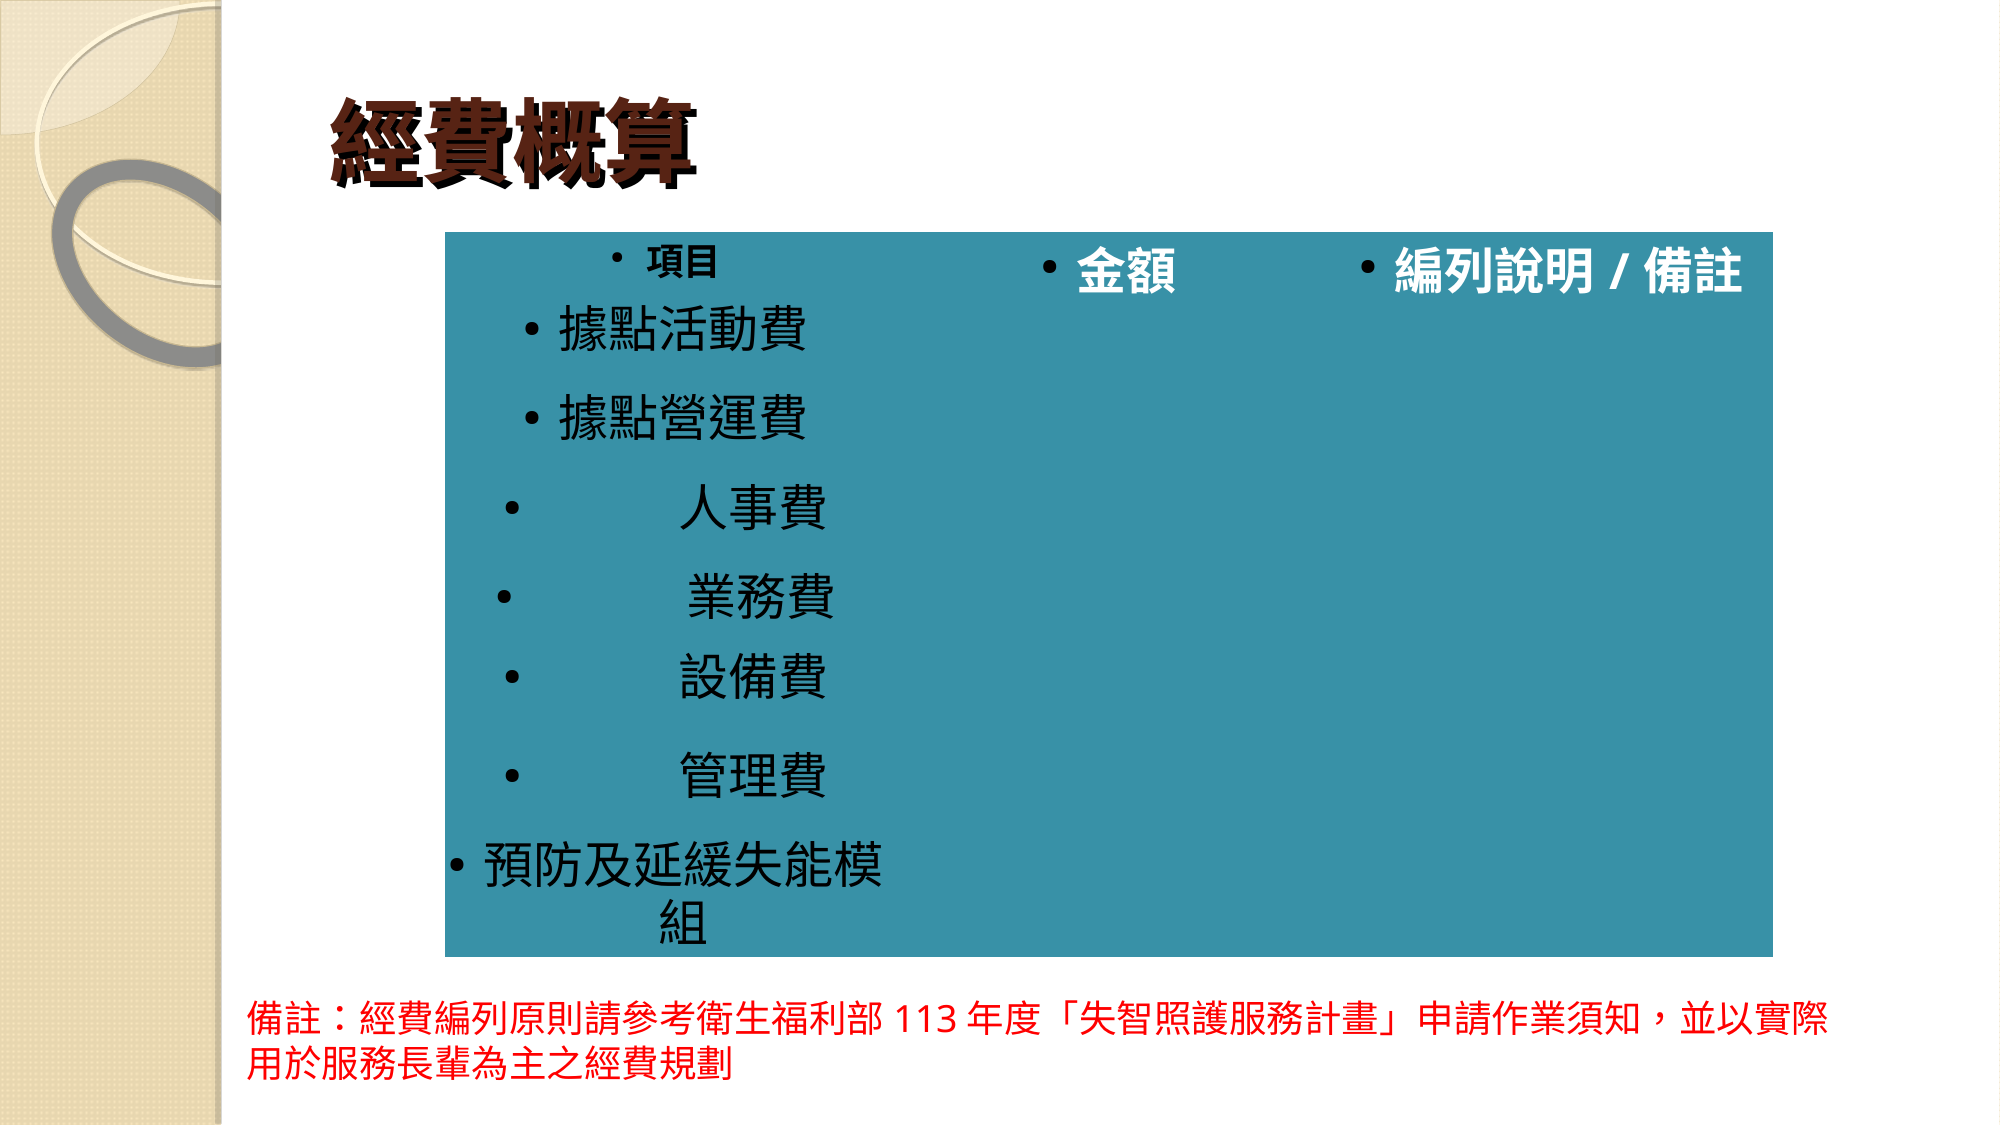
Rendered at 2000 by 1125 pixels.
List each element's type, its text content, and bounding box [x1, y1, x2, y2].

table_cell 據點營運費 [445, 390, 887, 480]
table_cell [1330, 649, 1773, 748]
text_box 備註：經費編列原則請參考衛生福利部113年度「失智照護服務計畫」申請作業須知，並以實際用於服務長輩為主之經費規劃 [231, 987, 1874, 1094]
table_cell 業務費 [611, 569, 887, 649]
table_cell [887, 480, 1330, 569]
table_cell 管理費 [445, 748, 887, 837]
table_cell 據點活動費 [445, 301, 887, 390]
title 經費概算 [313, 45, 1954, 233]
table_cell [1330, 837, 1773, 957]
table_cell [1330, 480, 1773, 569]
table_header 金額 [887, 232, 1330, 301]
table_cell 業務費 [445, 569, 609, 649]
table_cell [887, 390, 1330, 480]
table_cell [1330, 301, 1773, 390]
table_cell [887, 649, 1330, 748]
table_cell [1330, 569, 1773, 649]
table_cell [887, 748, 1330, 837]
table_cell 人事費 [445, 480, 609, 569]
table_cell 預防及延緩失能模組 [445, 837, 887, 957]
table_cell [1330, 748, 1773, 837]
table_header 項目 [445, 232, 887, 301]
table_cell 人事費 [611, 480, 887, 569]
table_cell [887, 301, 1330, 390]
table_cell [1330, 390, 1773, 480]
table_cell 設備費 [611, 649, 887, 748]
table_cell [887, 837, 1330, 957]
table_cell [887, 569, 1330, 649]
table_header 編列說明/備註 [1330, 232, 1773, 301]
table_cell 設備費 [445, 649, 609, 748]
